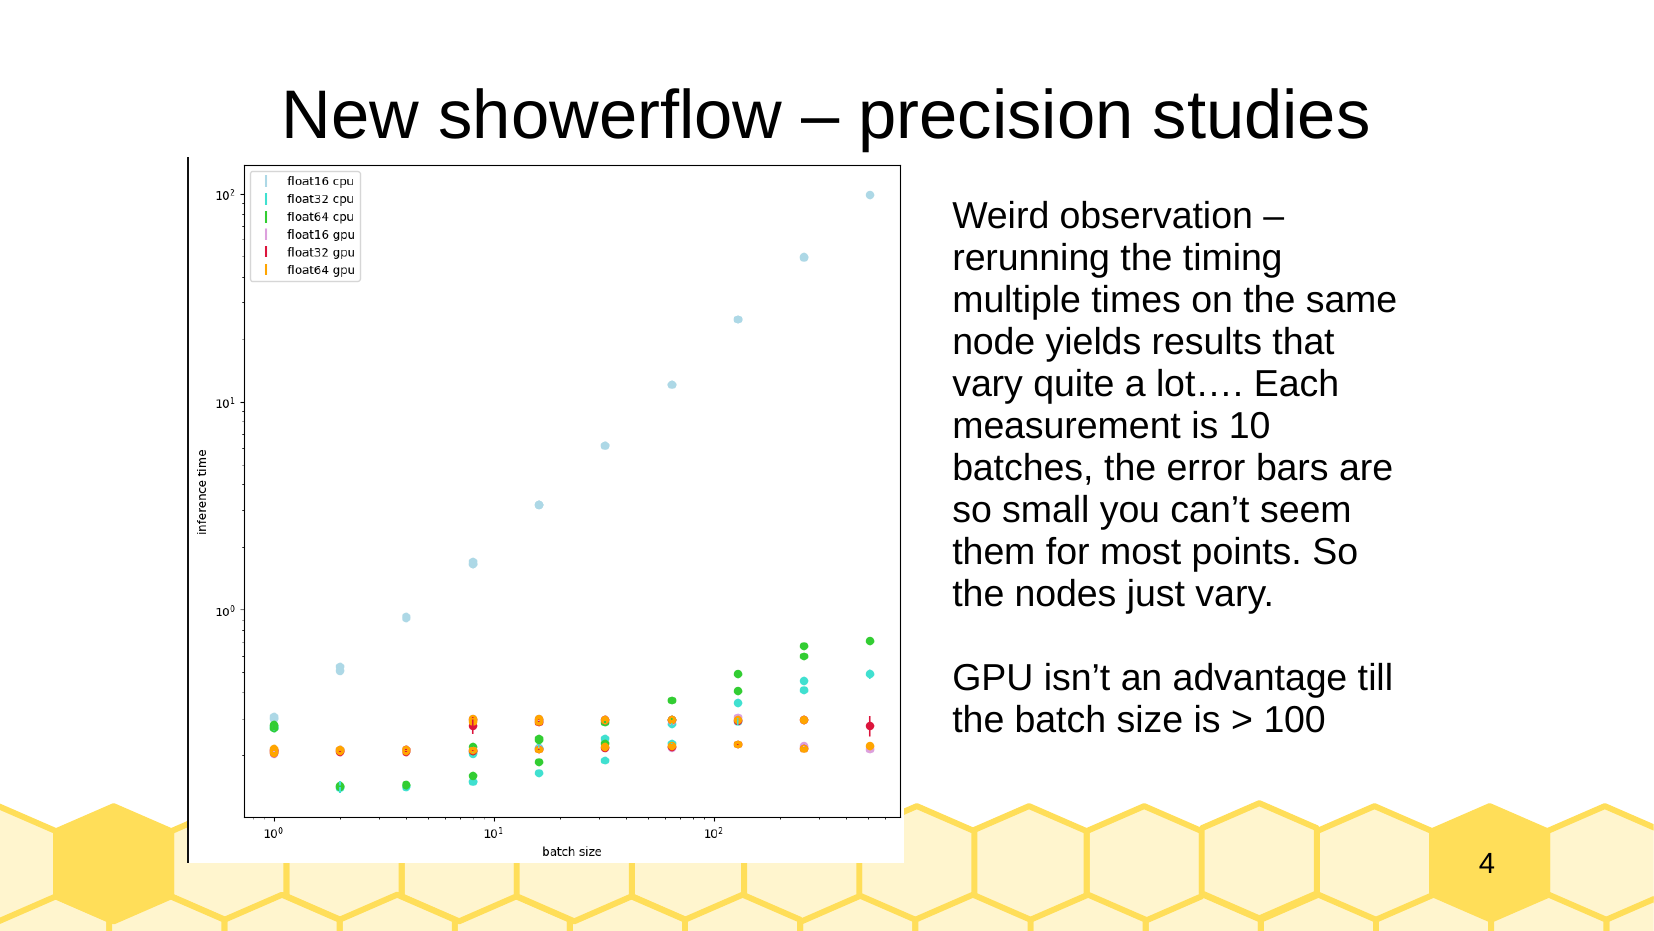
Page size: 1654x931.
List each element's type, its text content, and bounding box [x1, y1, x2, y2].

title New showerflow – precision studies [82, 37, 1571, 193]
picture [187, 157, 904, 863]
text_box Weird observation – rerunning the timing multiple times on the same node yields results that vary quite a lot…. Each measurement is 10 batches, the error bars are so small you can’t seem them for most points. So the nodes just vary. GPU isn’t an advantage till the batch size is > 100 [937, 187, 1426, 749]
